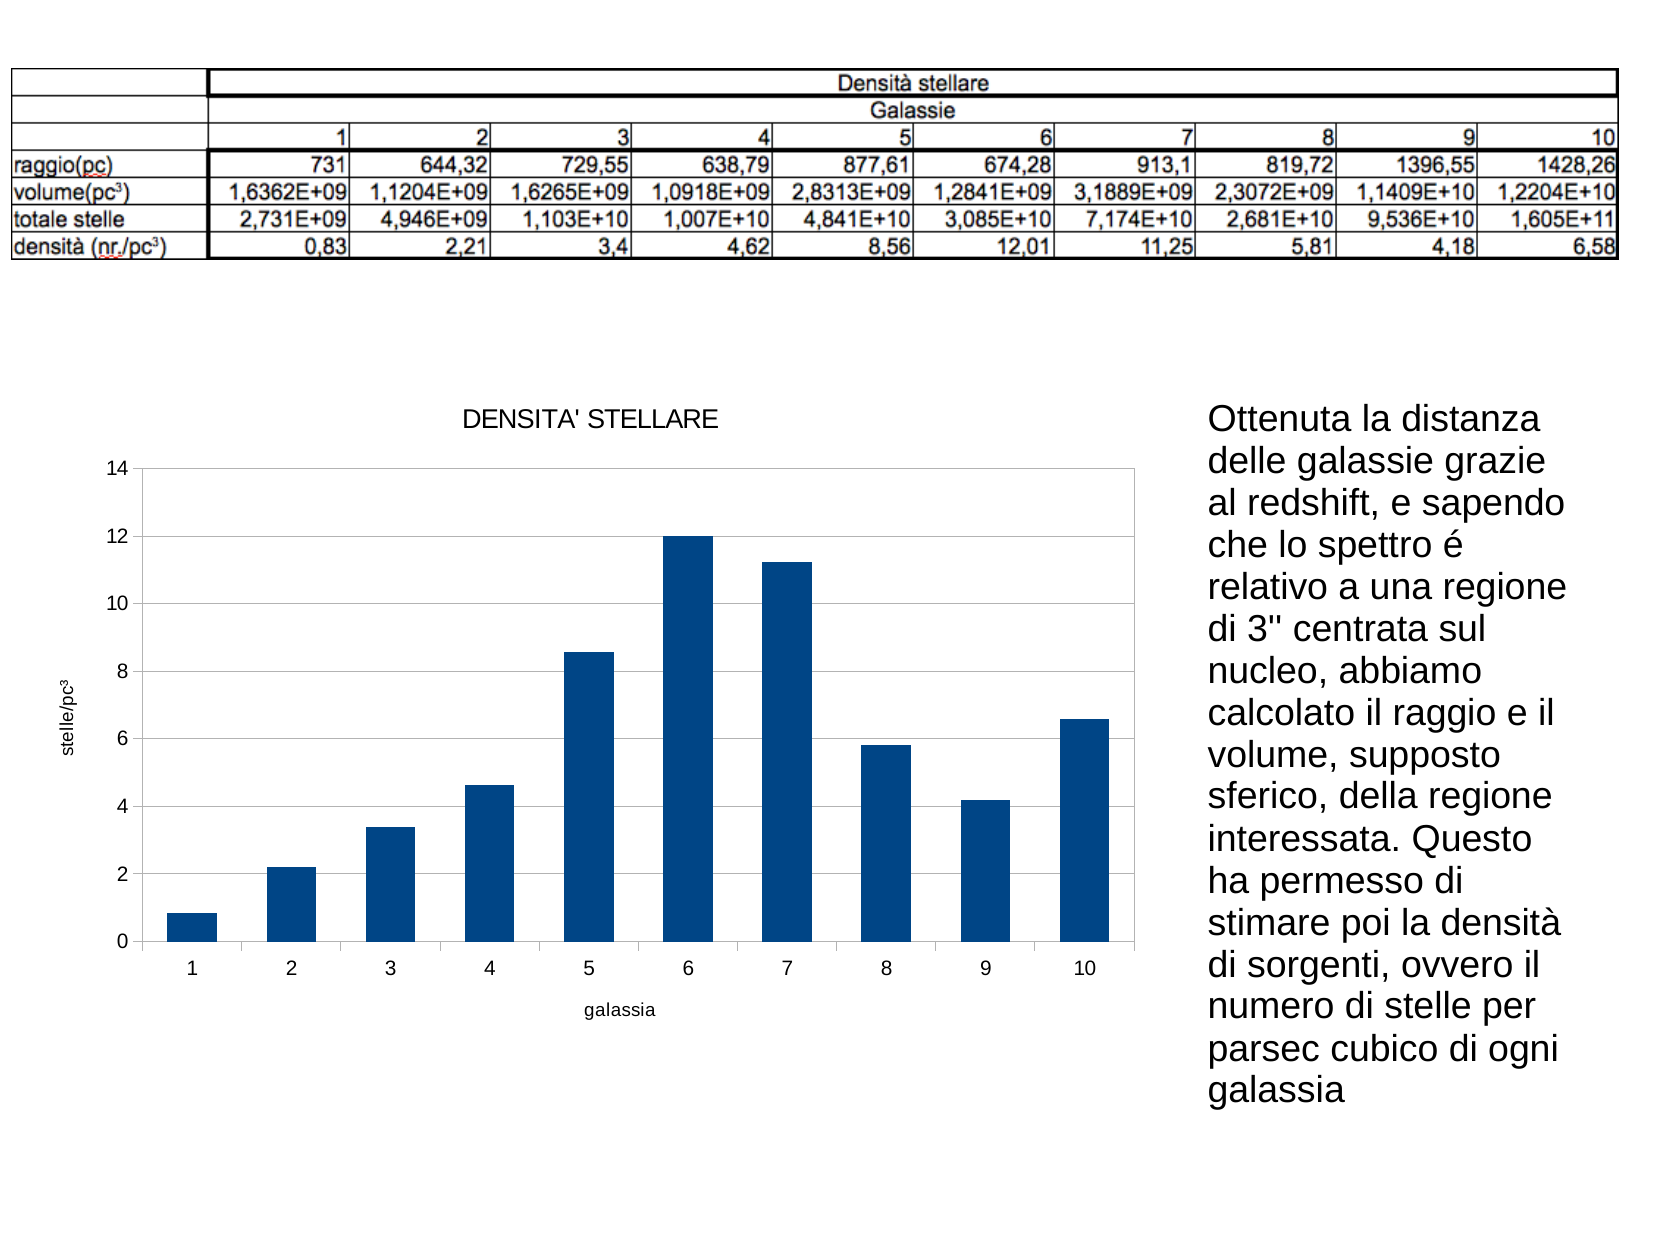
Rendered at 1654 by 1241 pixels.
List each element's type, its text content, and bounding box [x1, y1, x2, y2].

picture [11, 68, 1619, 260]
chart [23, 375, 1157, 1052]
text_box Ottenuta la distanza delle galassie grazie al redshift, e sapendo che lo spettro é relativo a una regione di 3'' centrata sul nucleo, abbiamo calcolato il raggio e il volume, supposto sferico, della regione interessata. Questo ha permesso di stimare poi la densità di sorgenti, ovvero il numero di stelle per parsec cubico di ogni galassia [1192, 389, 1595, 1119]
